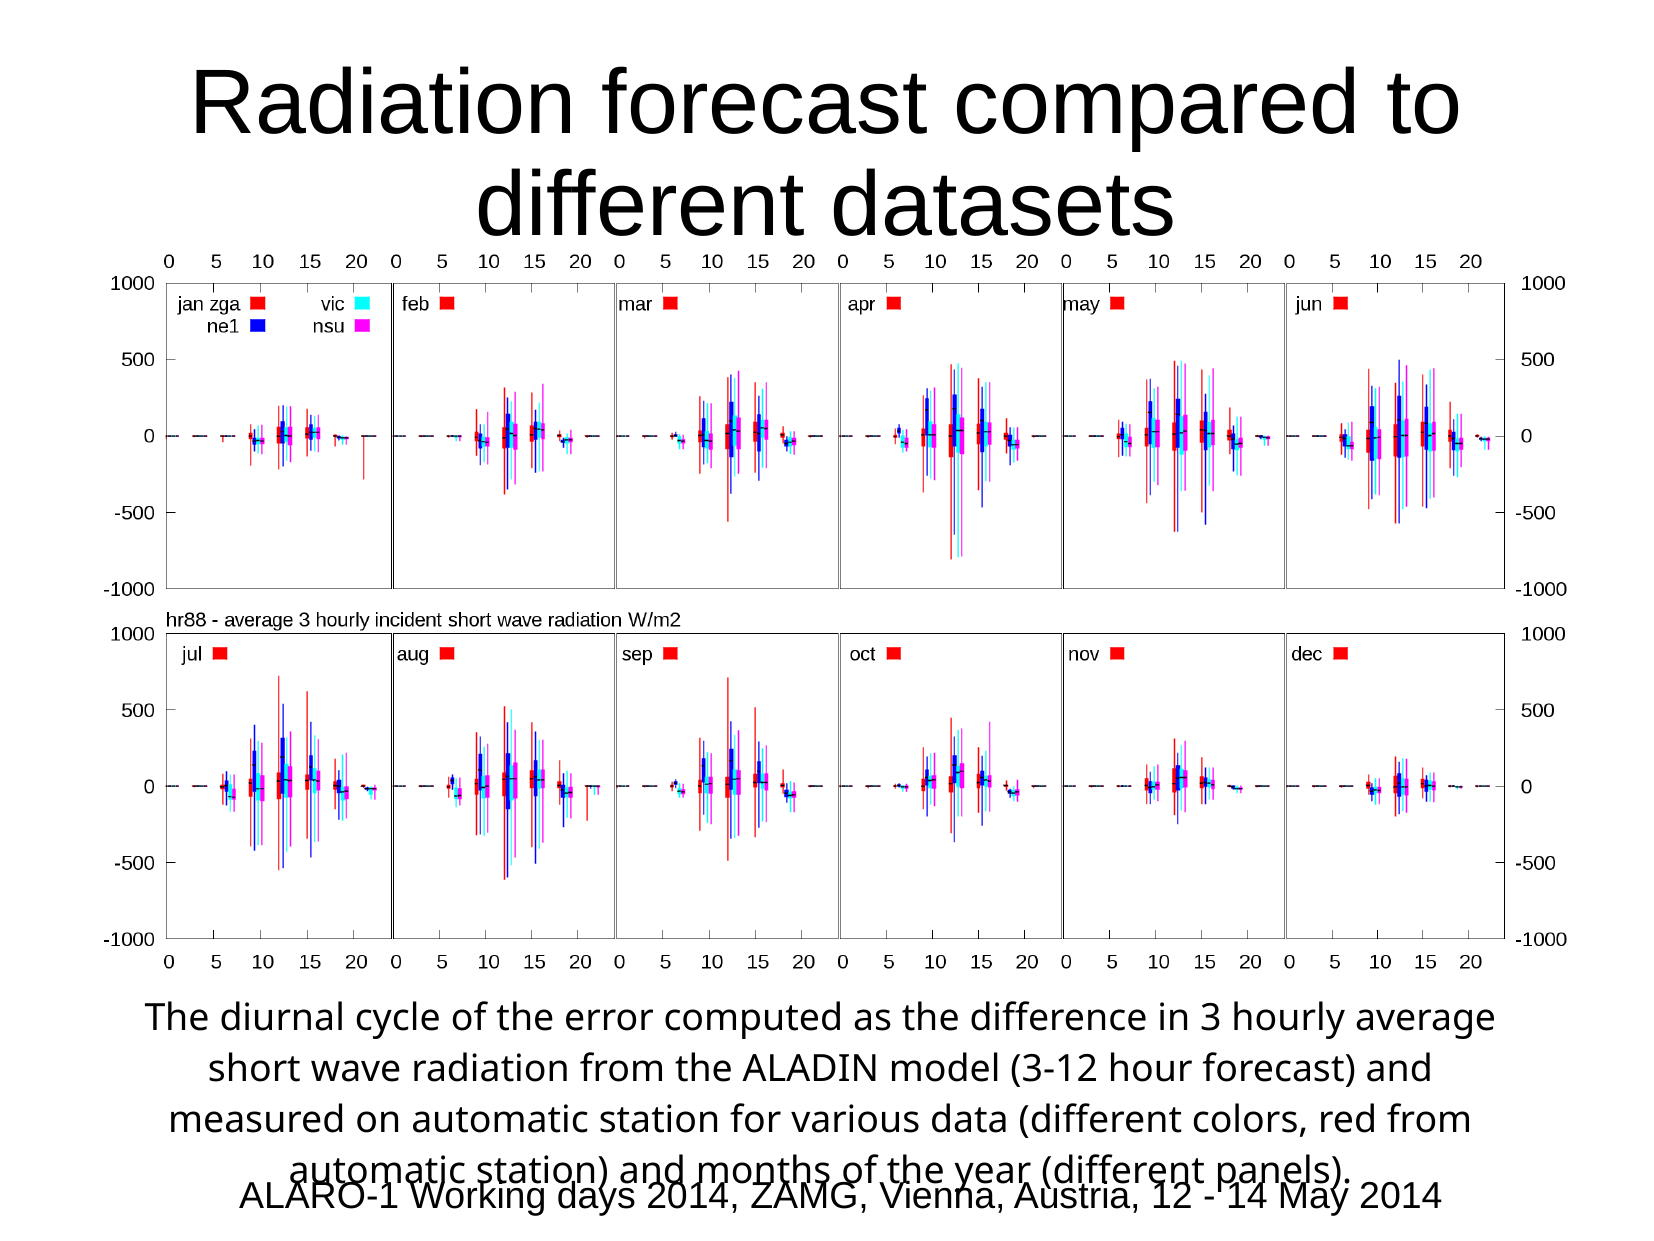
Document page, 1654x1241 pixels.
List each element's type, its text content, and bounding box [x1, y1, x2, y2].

text_box The diurnal cycle of the error computed as the difference in 3 hourly average short wave radiation from the ALADIN model (3-12 hour forecast) and measured on automatic station for various data (different colors, red from automatic station) and months of the year (different panels). [118, 982, 1536, 1166]
picture [82, 238, 1571, 983]
text_box ALARO-1 Working days 2014, ZAMG, Vienna, Austria, 12 - 14 May 2014 [224, 1167, 1467, 1225]
title Radiation forecast compared to different datasets [82, 49, 1571, 238]
